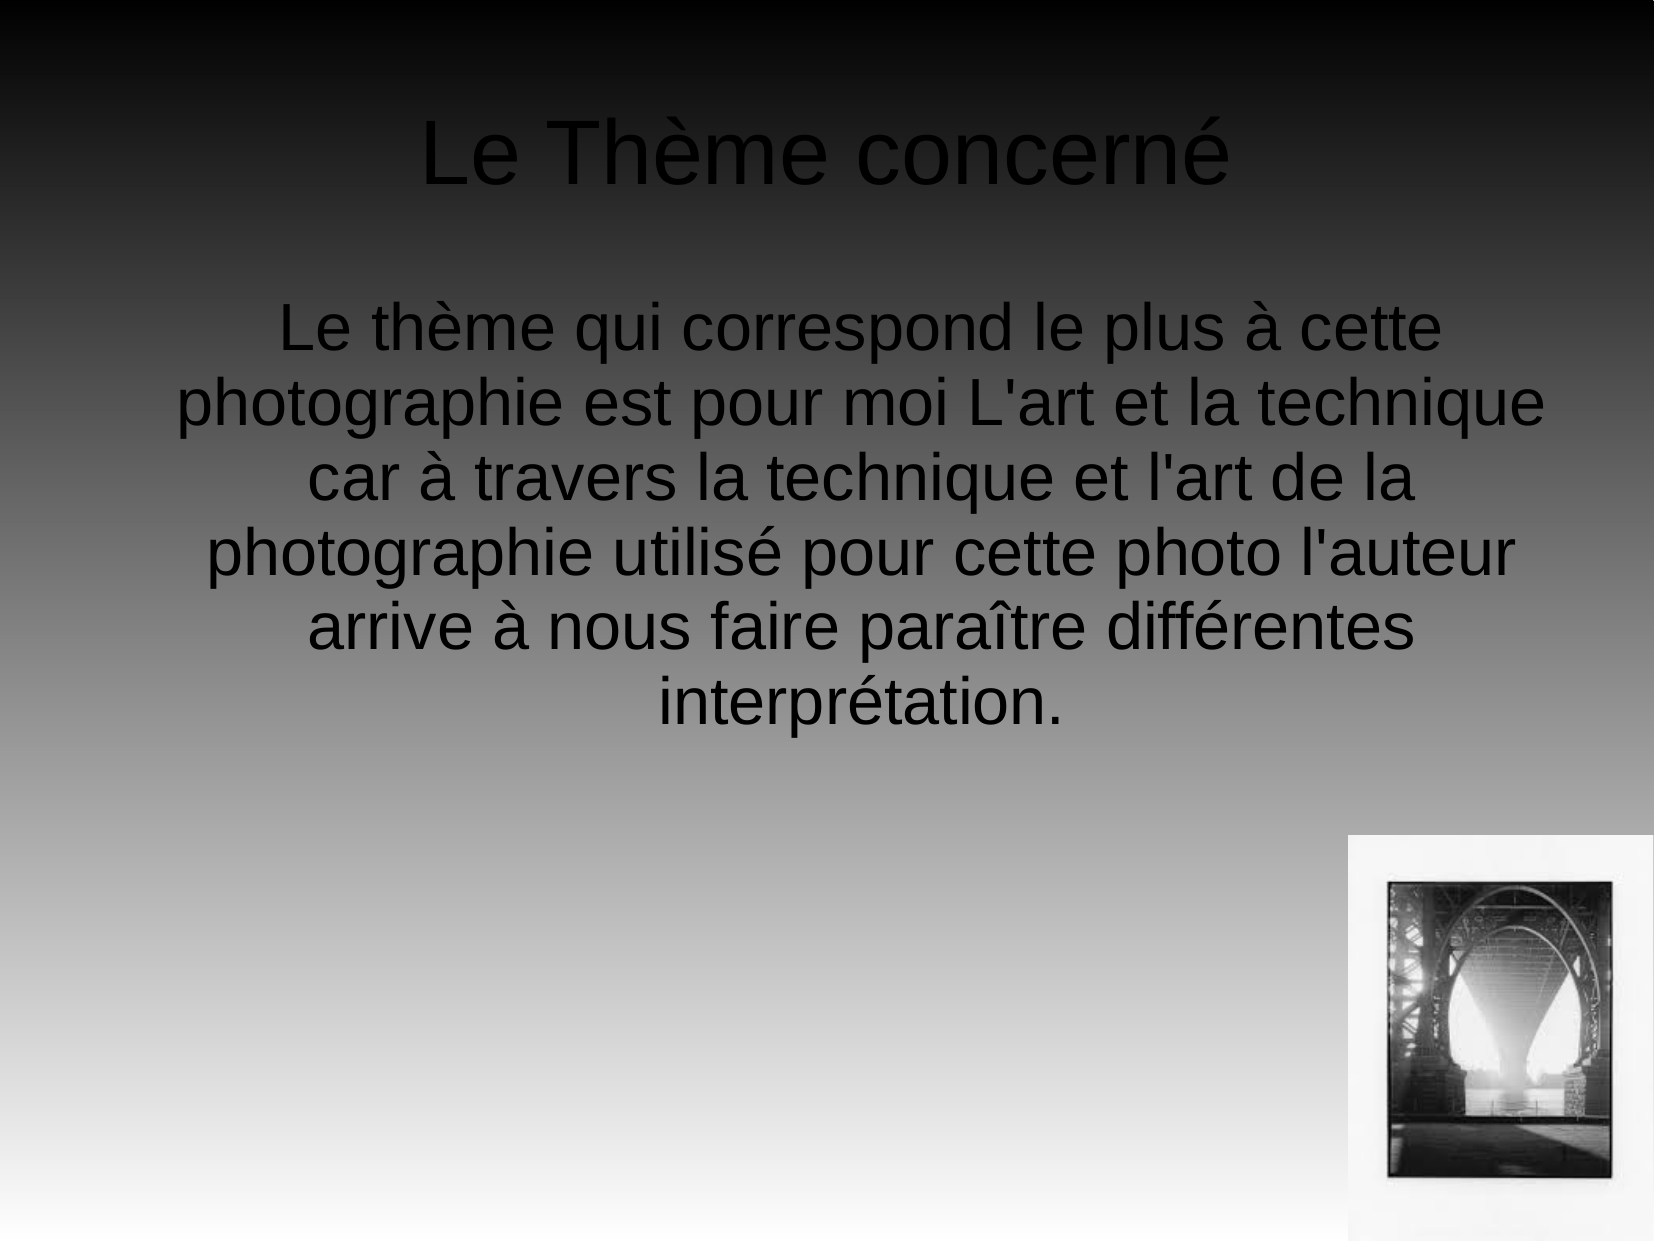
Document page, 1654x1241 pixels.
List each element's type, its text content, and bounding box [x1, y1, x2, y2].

list Le thème qui correspond le plus à cette photographie est pour moi L'art et la technique car à travers la technique et l'art de la photographie utilisé pour cette photo l'auteur arrive à nous faire paraître différentes interprétation. [82, 290, 1571, 1109]
title Le Thème concerné [82, 49, 1571, 257]
picture [1348, 835, 1654, 1241]
